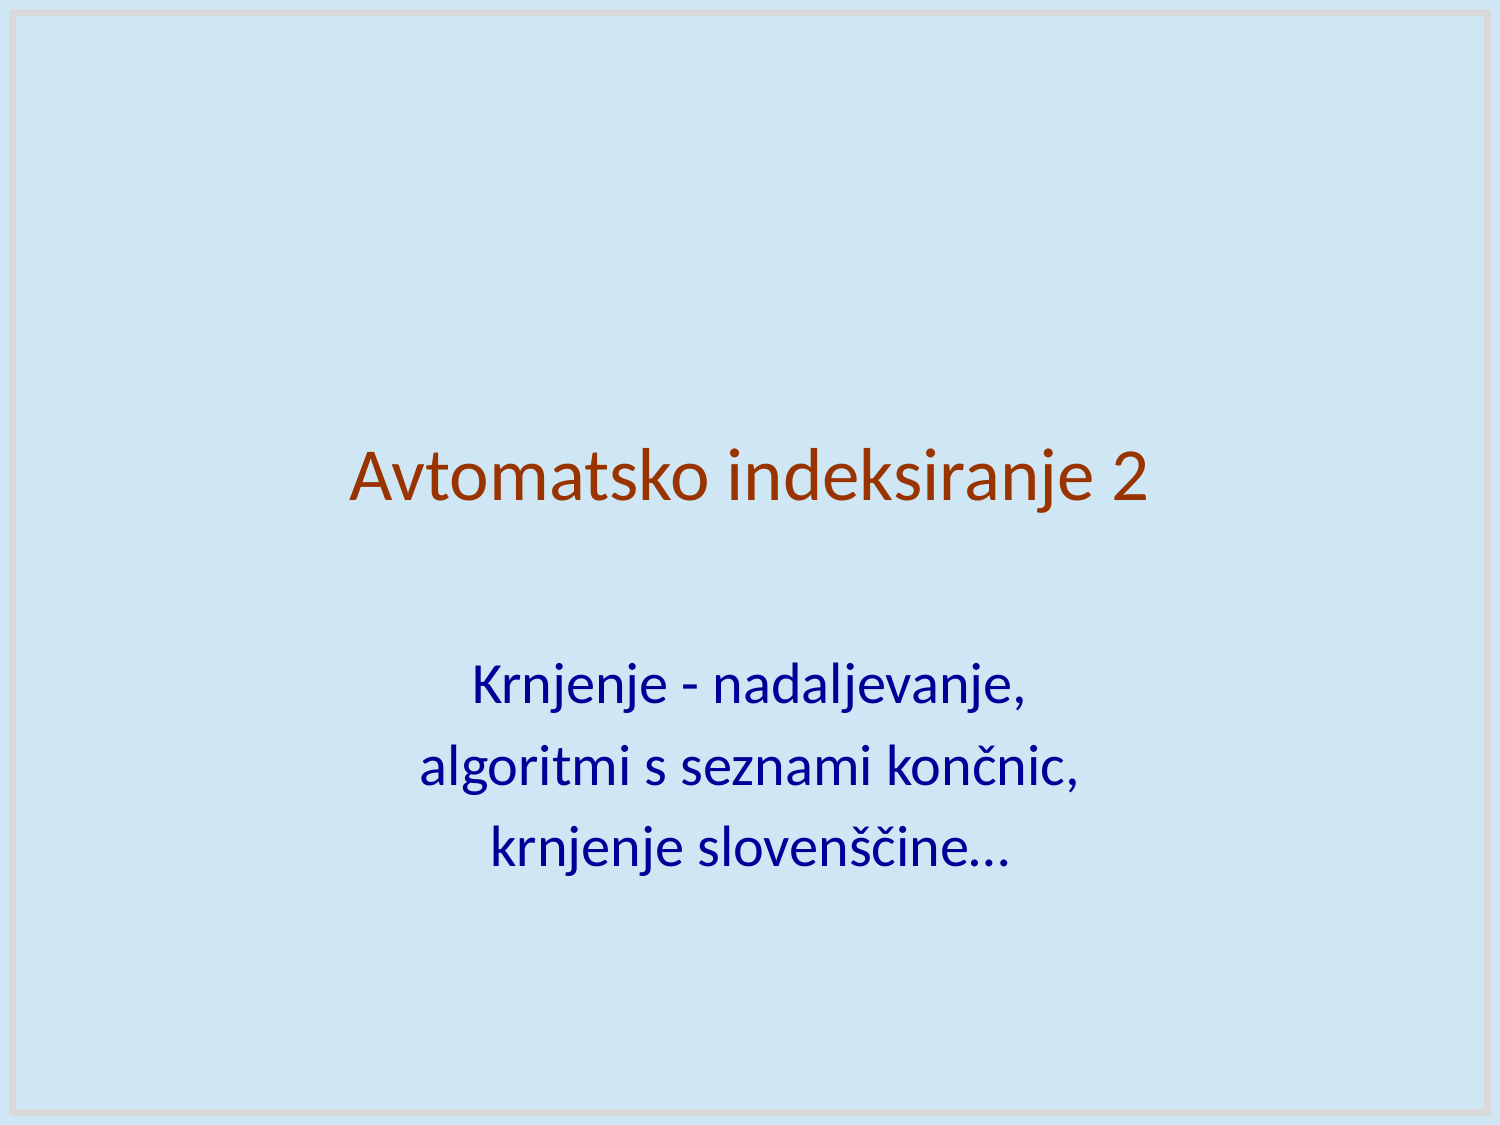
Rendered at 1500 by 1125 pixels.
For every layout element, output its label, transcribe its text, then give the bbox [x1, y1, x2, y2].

title Avtomatsko indeksiranje 2 [112, 349, 1388, 591]
subtitle Krnjenje - nadaljevanje, algoritmi s seznami končnic, krnjenje slovenščine… [225, 637, 1275, 925]
